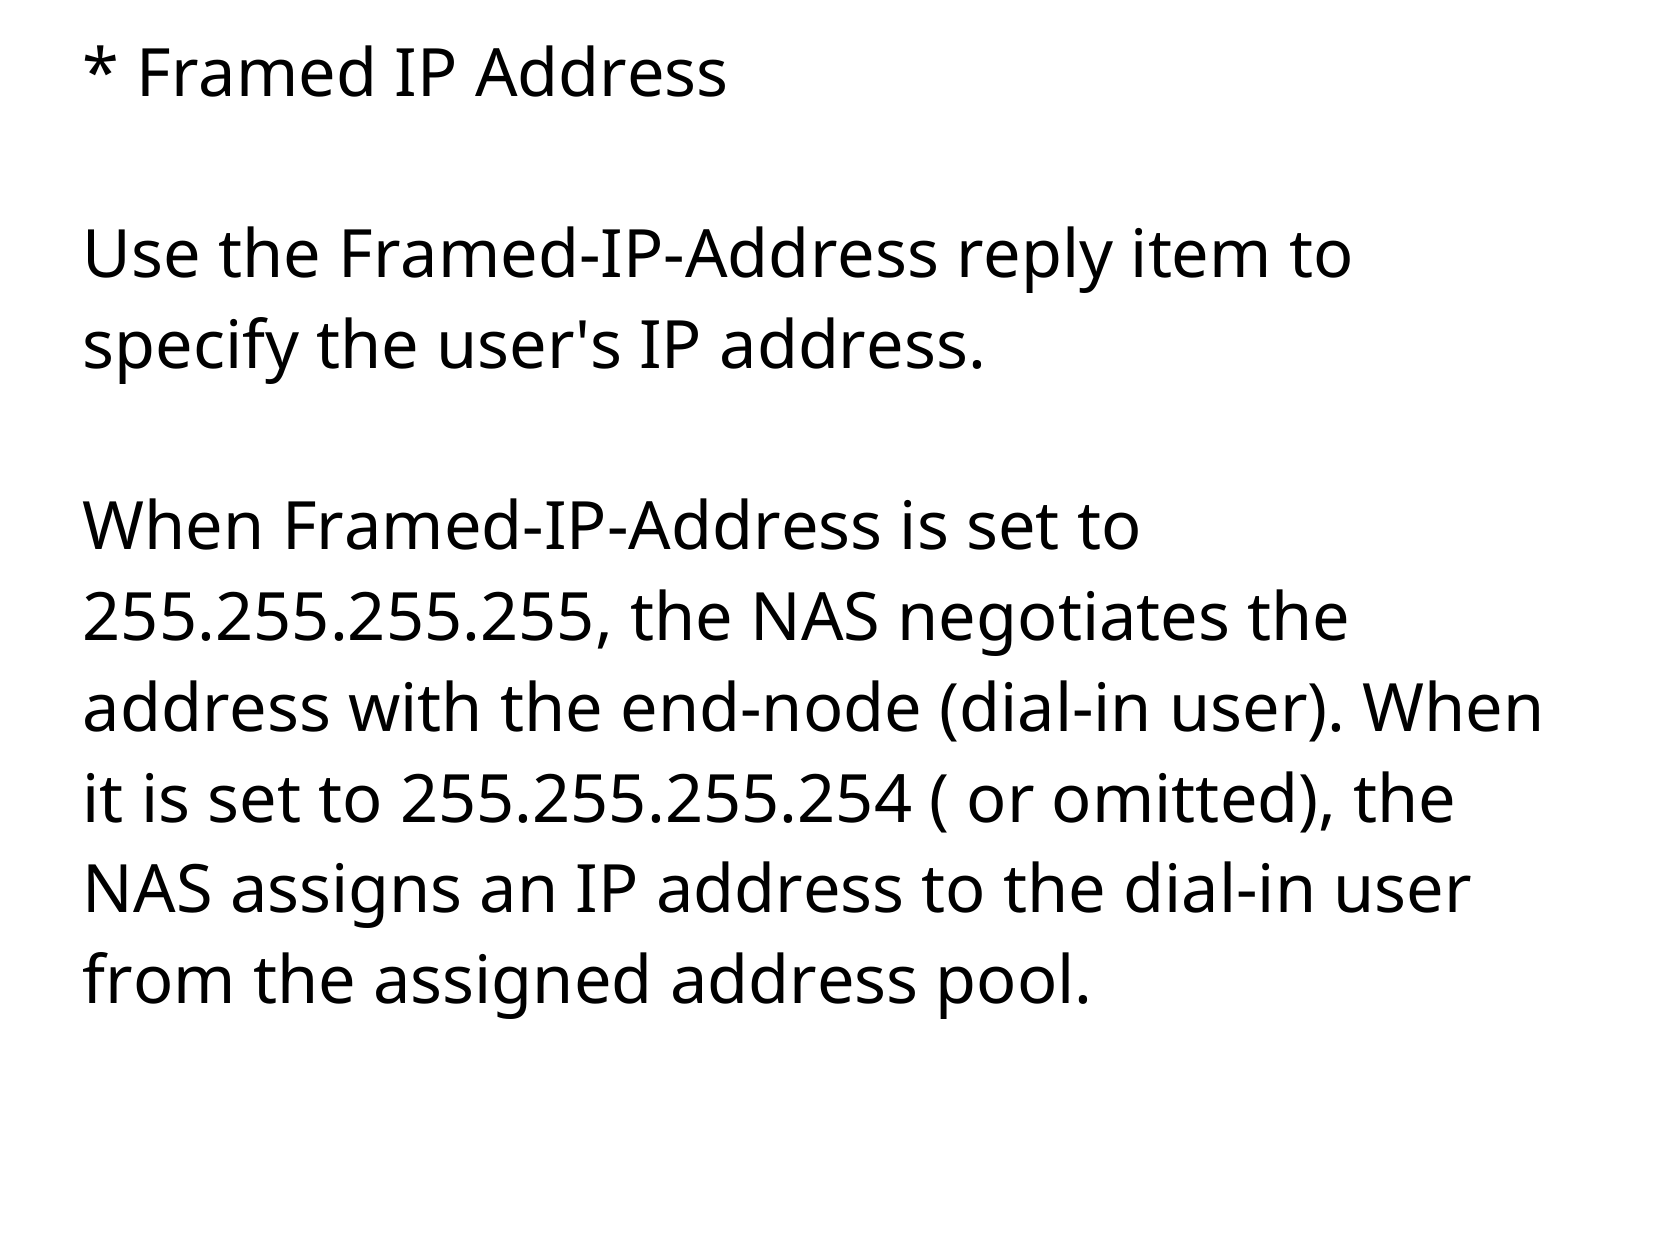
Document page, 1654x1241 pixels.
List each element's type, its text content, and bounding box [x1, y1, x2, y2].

subtitle * Framed IP Address Use the Framed-IP-Address reply item to specify the user's IP address. When Framed-IP-Address is set to 255.255.255.255, the NAS negotiates the address with the end-node (dial-in user). When it is set to 255.255.255.254 ( or omitted), the NAS assigns an IP address to the dial-in user from the assigned address pool. [82, 37, 1571, 1102]
